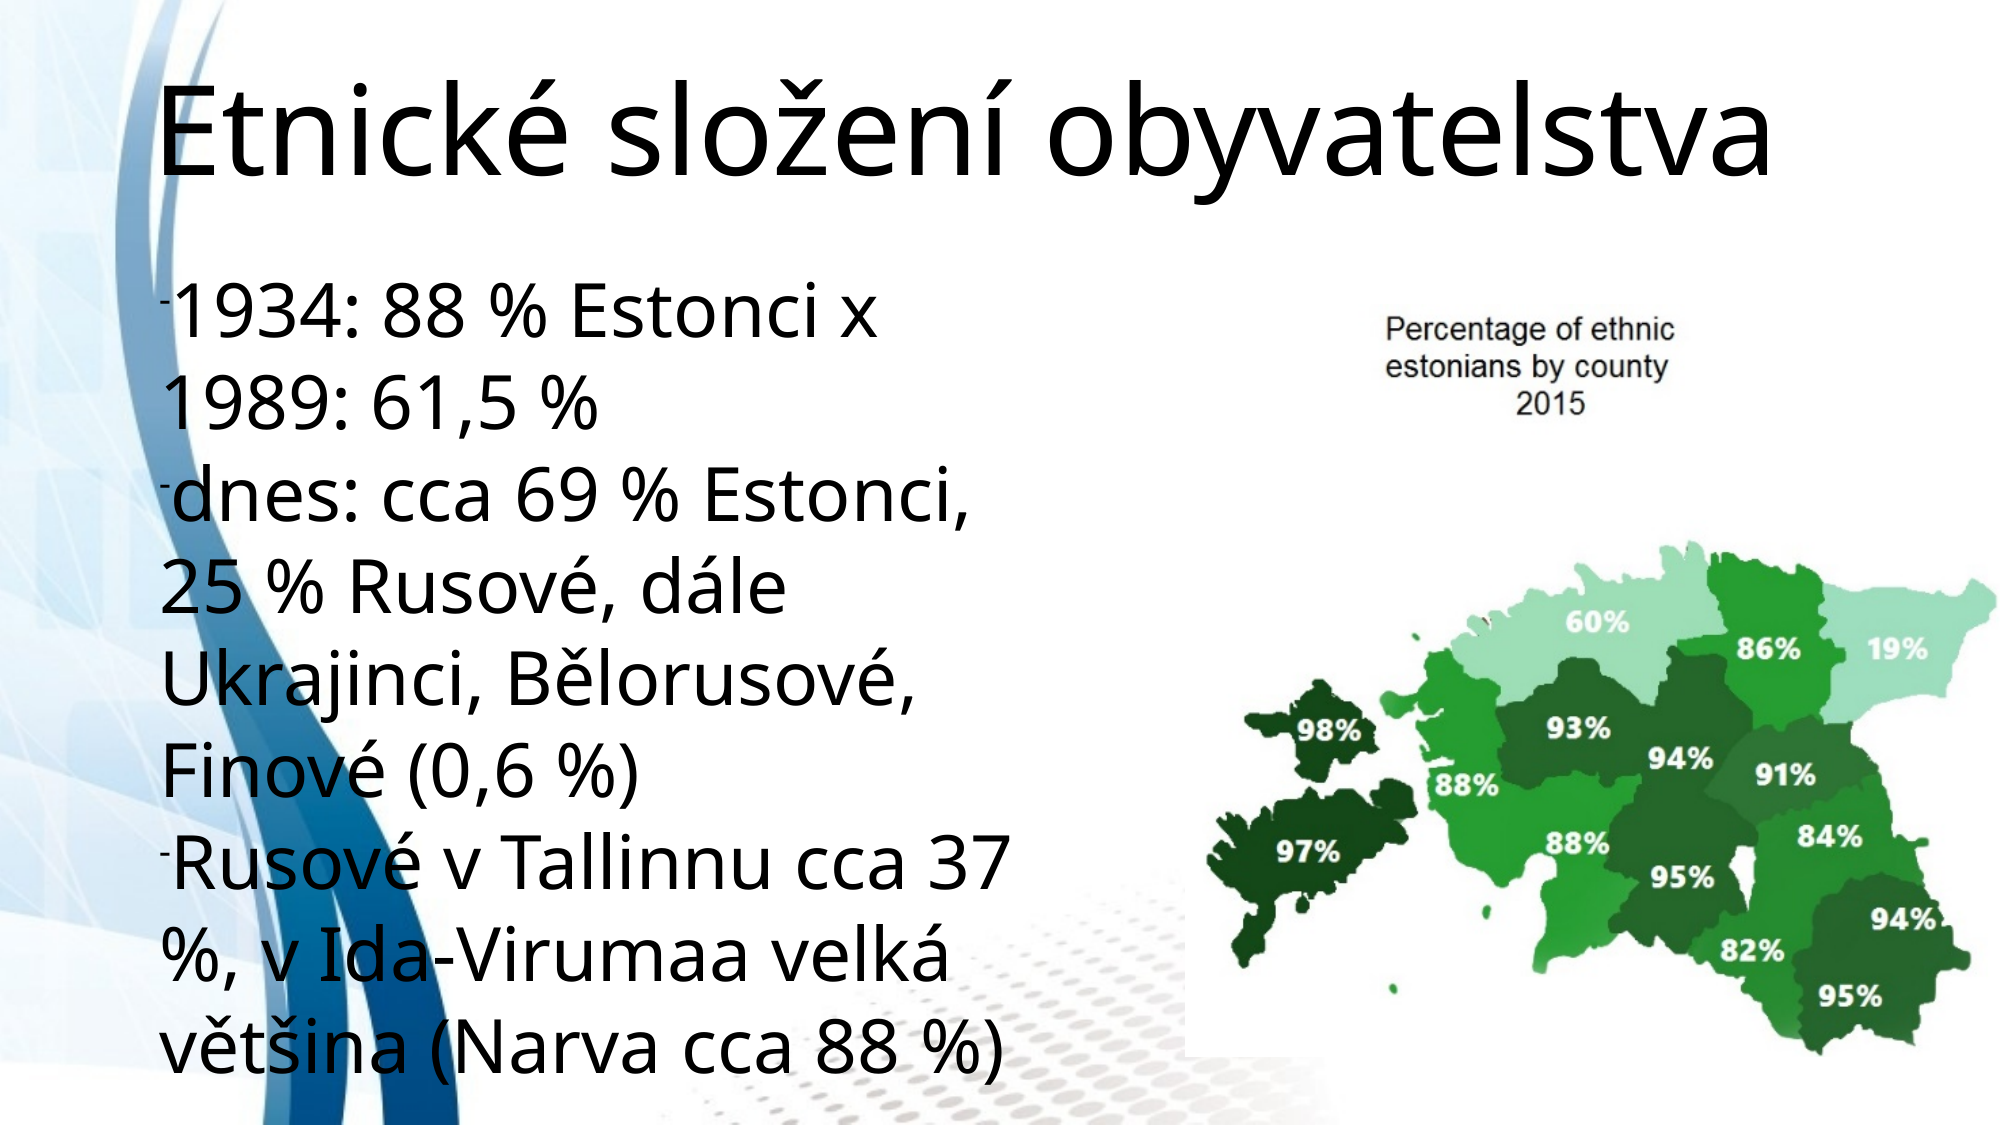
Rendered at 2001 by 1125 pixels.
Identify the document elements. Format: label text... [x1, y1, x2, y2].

picture [279, 1017, 289, 1022]
picture [213, 1017, 224, 1022]
picture [0, 0, 2000, 1125]
title Etnické složení obyvatelstva [137, 59, 1863, 278]
text_box 1934: 88 % Estonci x 1989: 61,5 % dnes: cca 69 % Estonci, 25 % Rusové, dále Ukrajinci, Bělorusové, Finové (0,6 %) Rusové v Tallinnu cca 37 %, v Ida-Virumaa velká většina (Narva cca 88 %) [144, 256, 1081, 1017]
